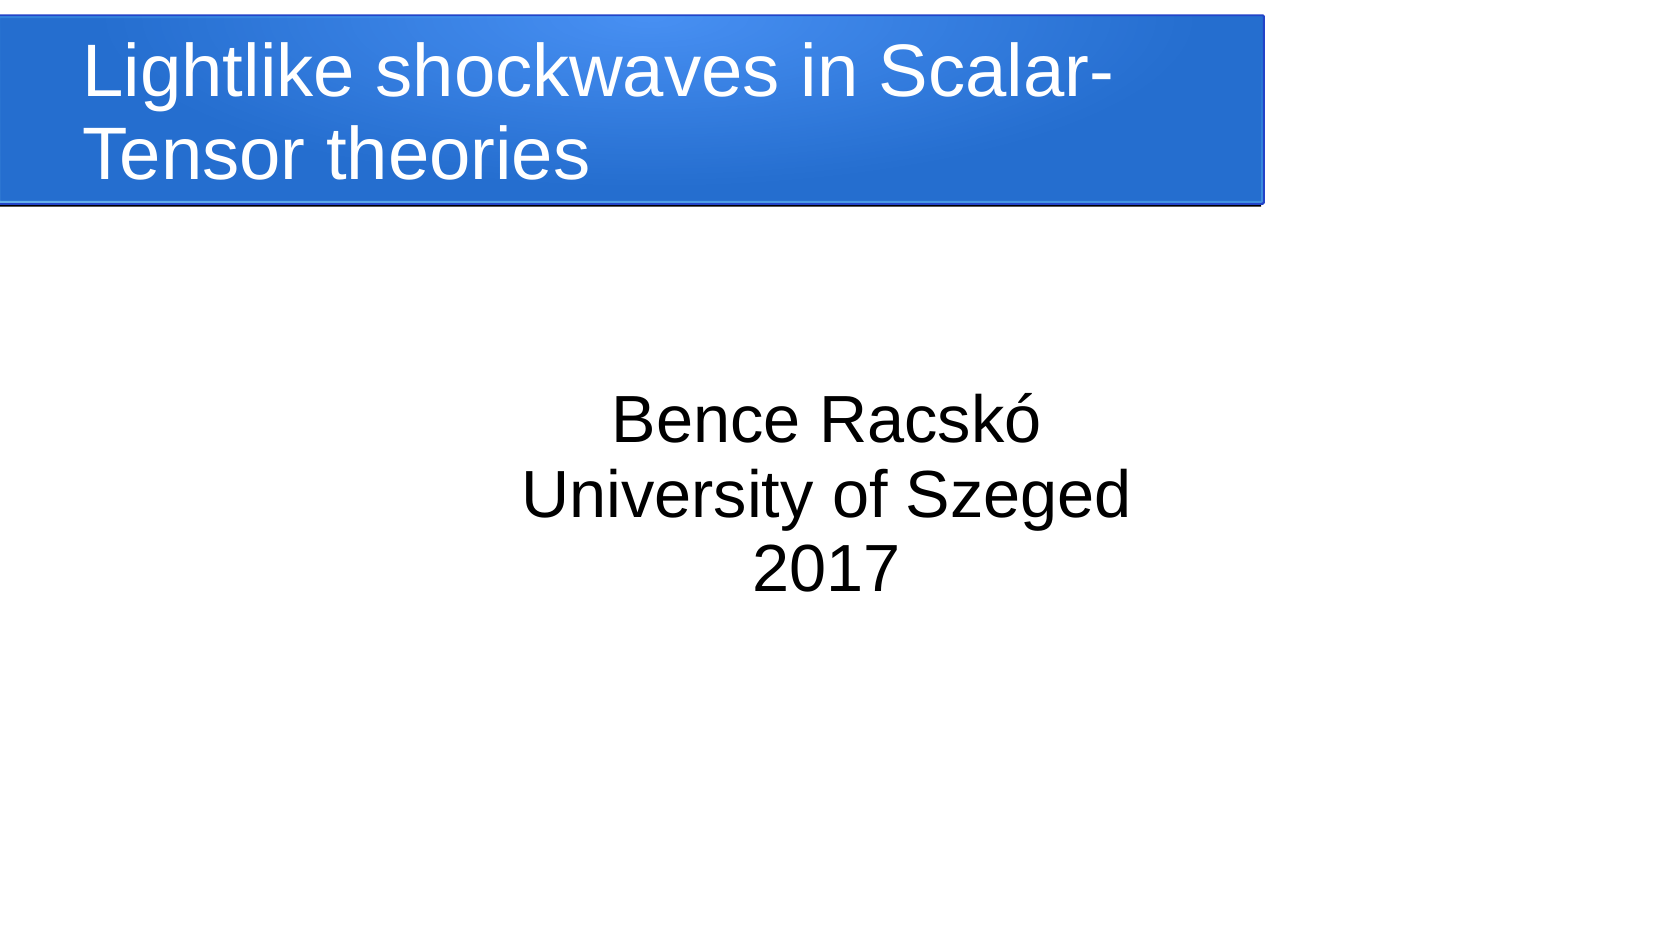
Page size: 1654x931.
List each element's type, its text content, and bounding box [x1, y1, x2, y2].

title Lightlike shockwaves in Scalar-Tensor theories [82, 29, 1235, 195]
subtitle Bence Racskó University of Szeged 2017 [82, 224, 1571, 764]
